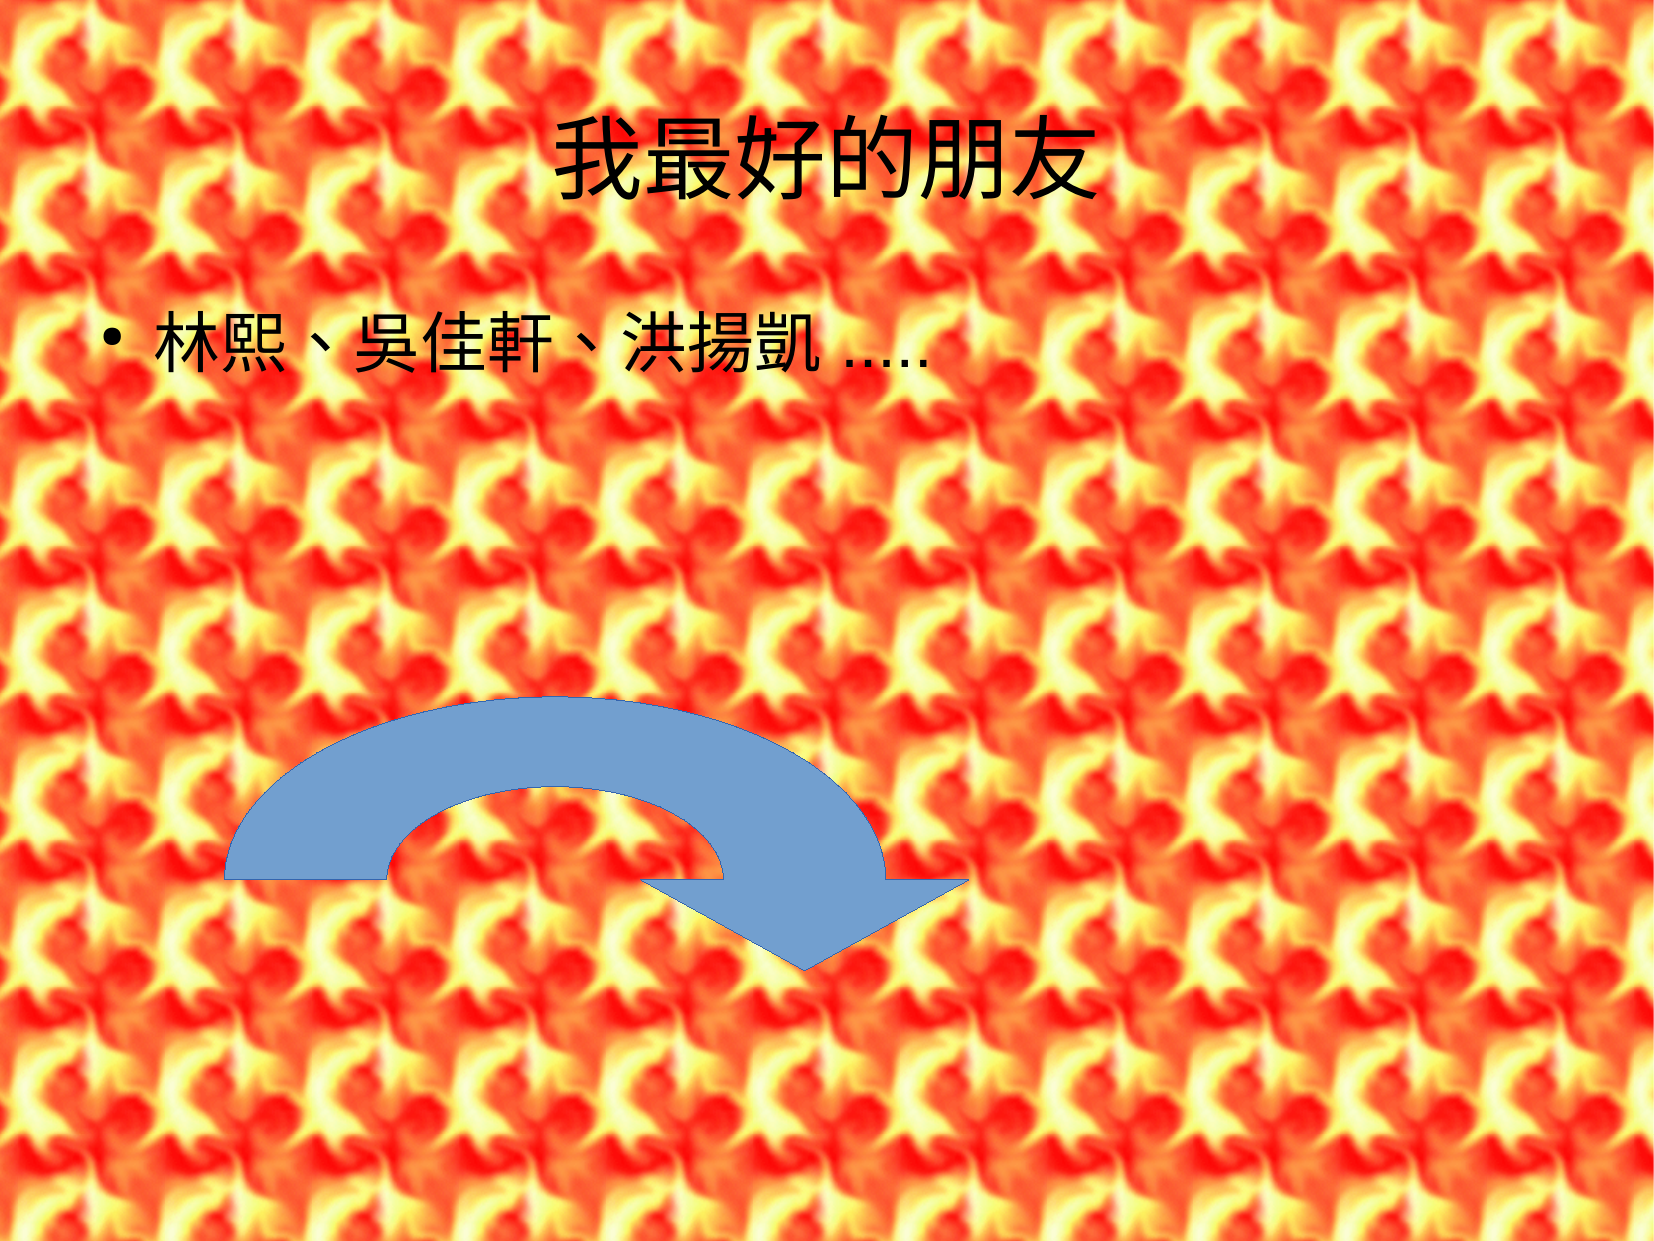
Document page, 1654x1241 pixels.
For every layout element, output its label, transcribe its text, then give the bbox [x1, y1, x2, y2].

picture [0, 0, 1654, 1241]
text_box [224, 696, 969, 971]
list 林熙、吳佳軒、洪揚凱..... [82, 290, 1571, 1010]
title 我最好的朋友 [82, 49, 1571, 257]
